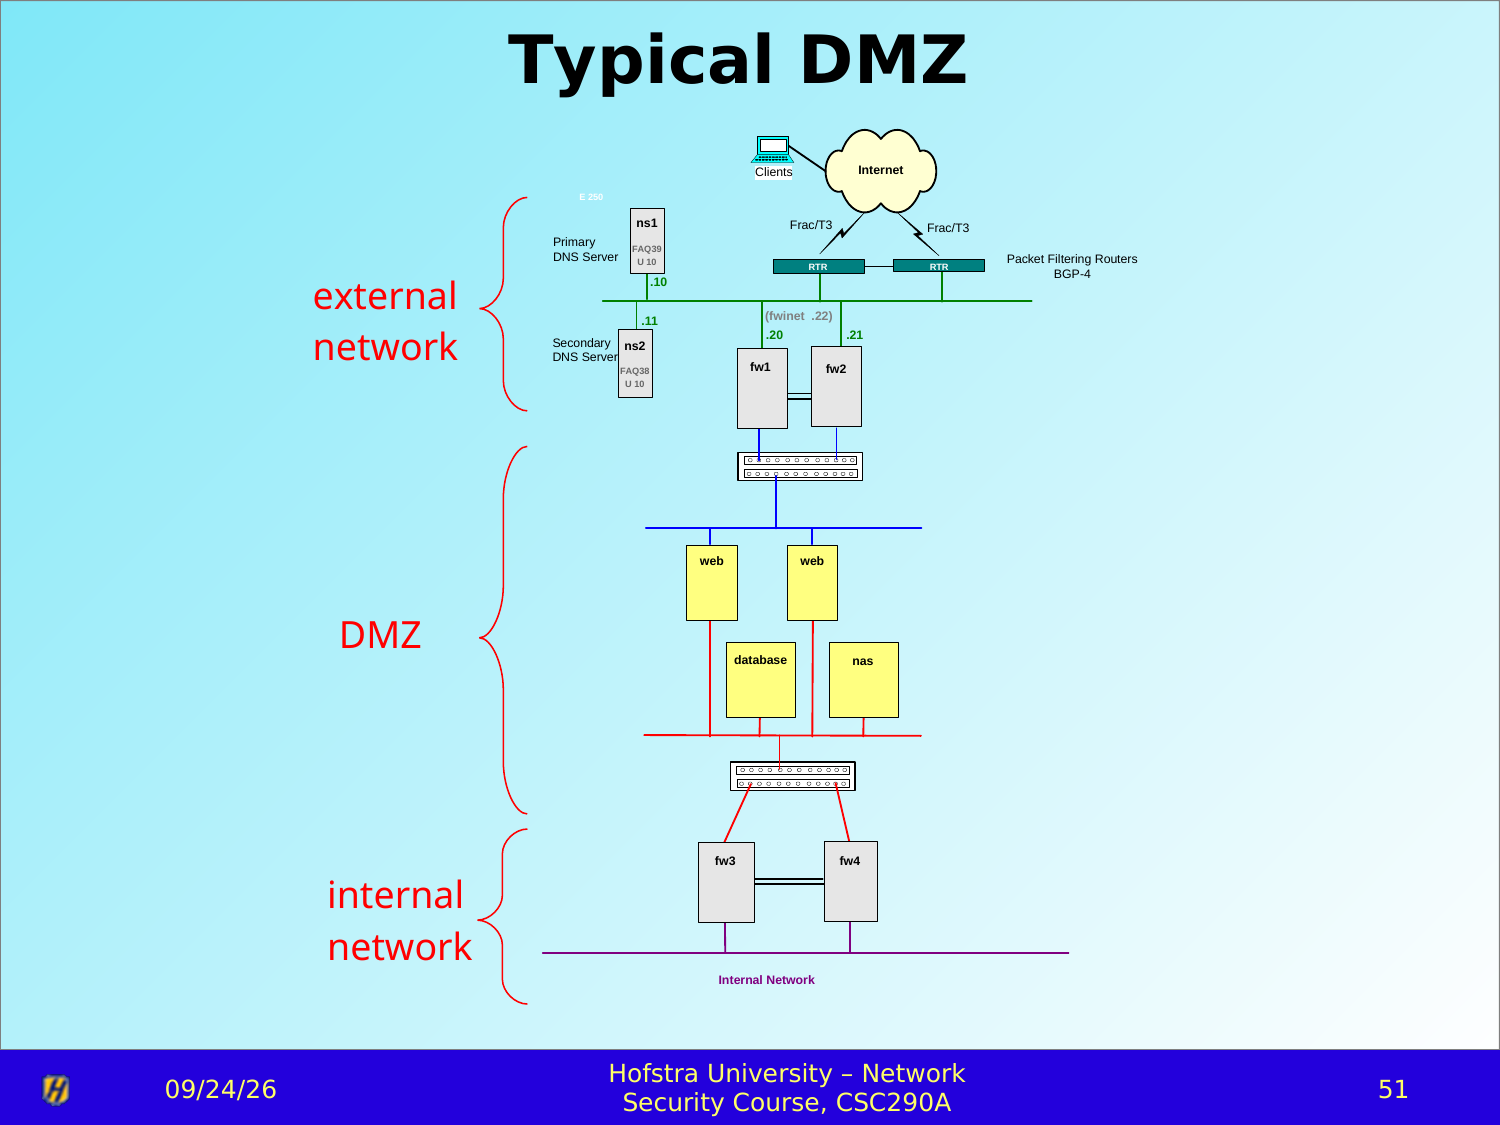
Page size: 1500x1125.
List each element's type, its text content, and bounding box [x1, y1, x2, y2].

title Typical DMZ [99, 0, 1379, 107]
text_box DMZ [324, 600, 437, 668]
chart [539, 126, 1152, 996]
picture [37, 1072, 76, 1110]
text_box internal network [312, 861, 488, 979]
text_box external network [297, 261, 474, 380]
